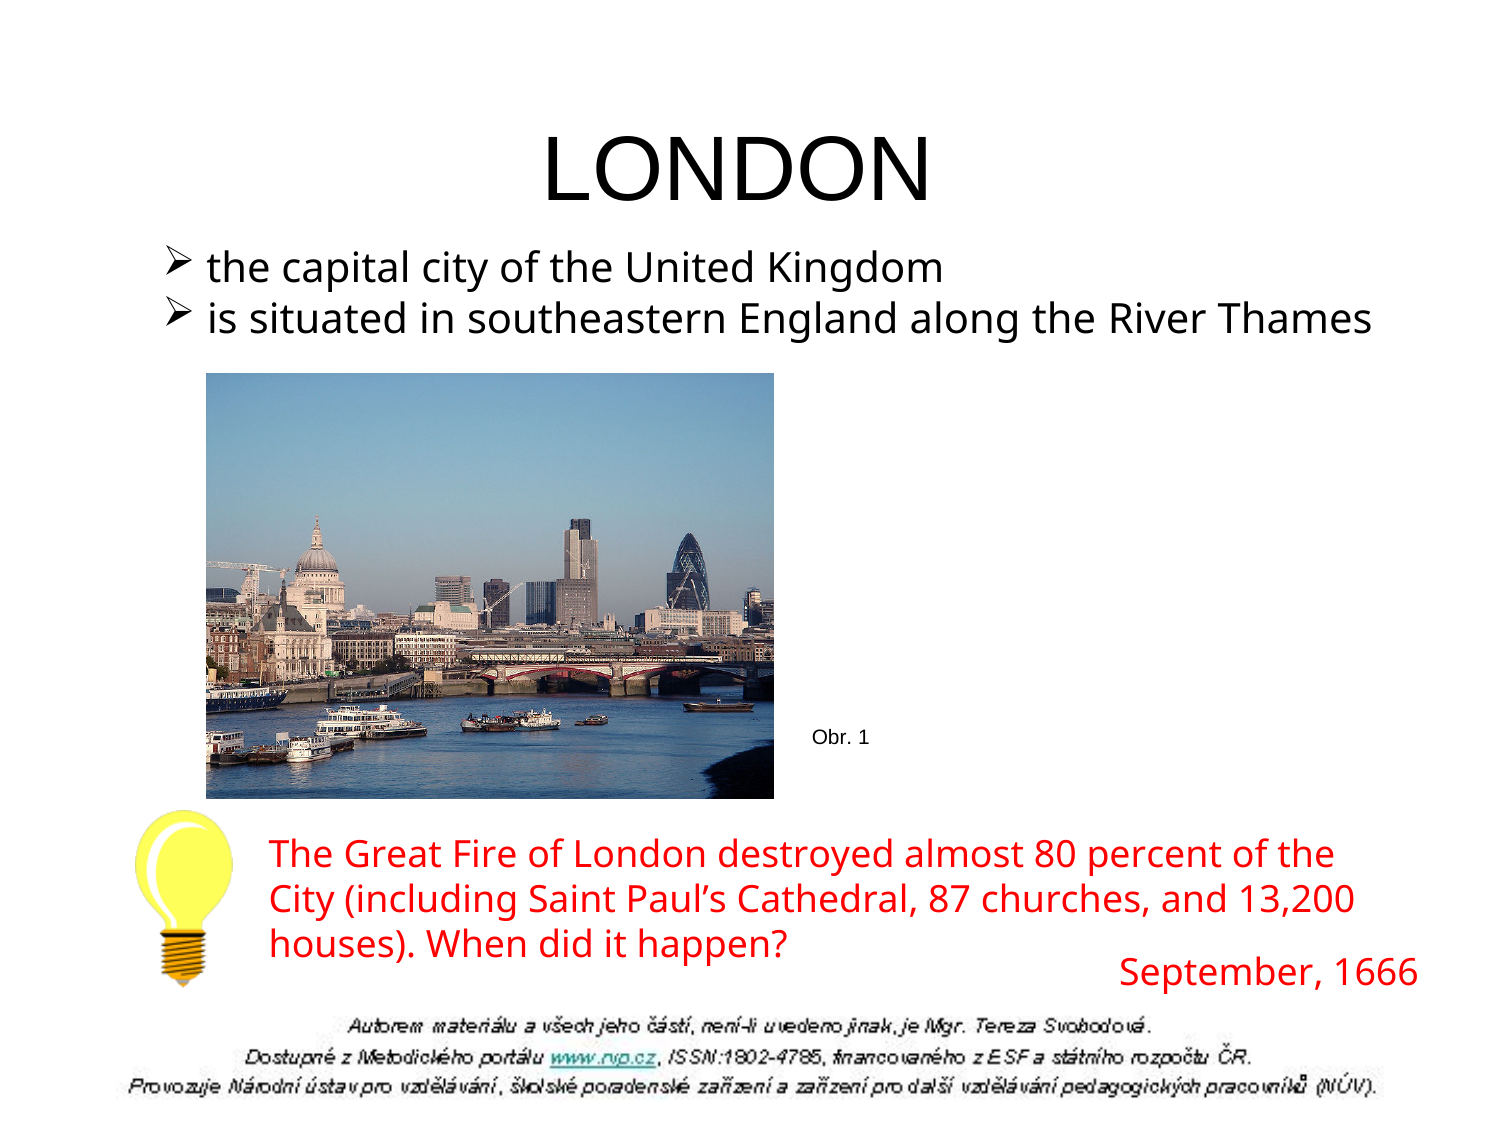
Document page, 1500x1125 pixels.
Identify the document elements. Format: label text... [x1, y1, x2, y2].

text_box Obr. 1 [797, 716, 1057, 757]
text_box the capital city of the United Kingdom is situated in southeastern England along the River Thames [147, 243, 1388, 440]
text_box September, 1666 [1104, 940, 1437, 1001]
picture [0, 0, 1500, 1125]
title LONDON [100, 42, 1376, 284]
text_box The Great Fire of London destroyed almost 80 percent of the City (including Saint Paul’s Cathedral, 87 churches, and 13,200 houses). When did it happen? [253, 822, 1424, 973]
